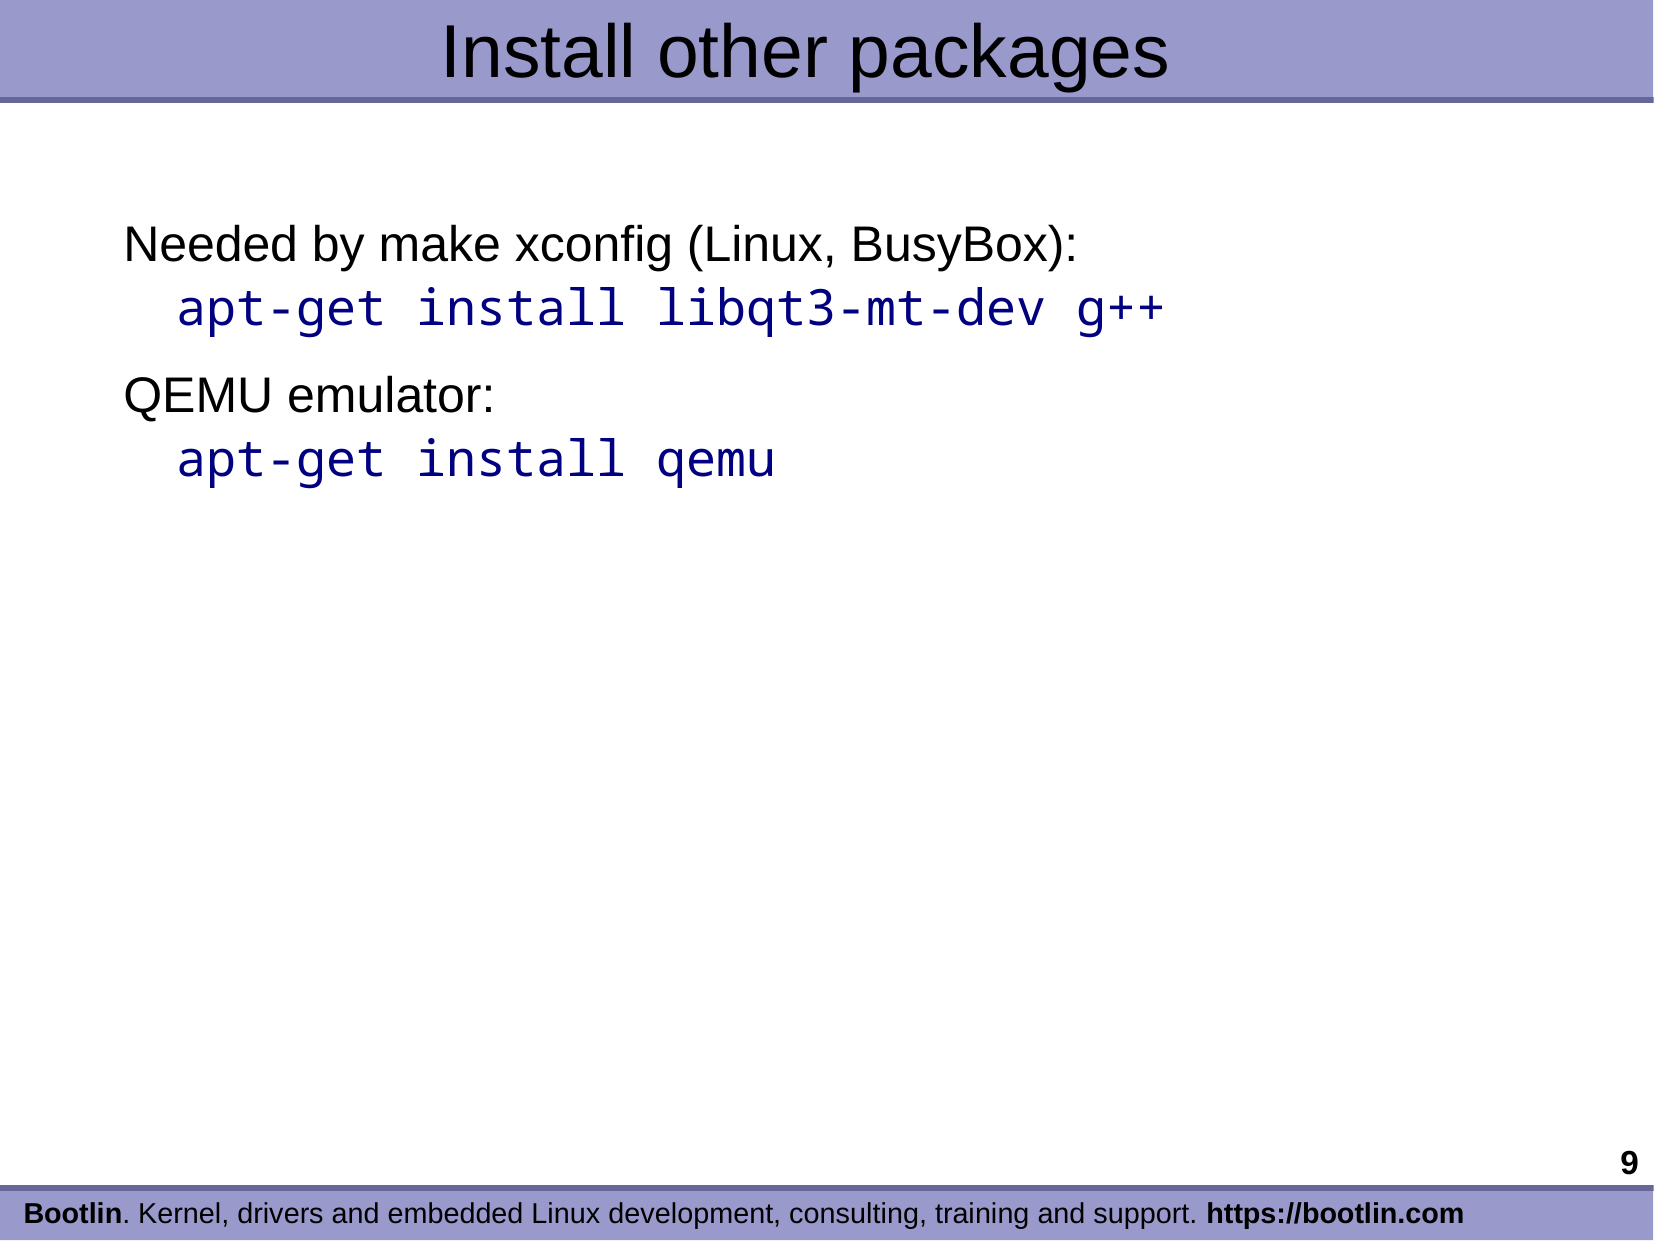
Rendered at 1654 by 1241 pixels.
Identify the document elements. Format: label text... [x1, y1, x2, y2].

title Install other packages [60, 5, 1551, 97]
list Needed by make xconfig (Linux, BusyBox): apt-get install libqt3-mt-dev g++ QEMU emulator: apt-get install qemu [105, 216, 1518, 1066]
